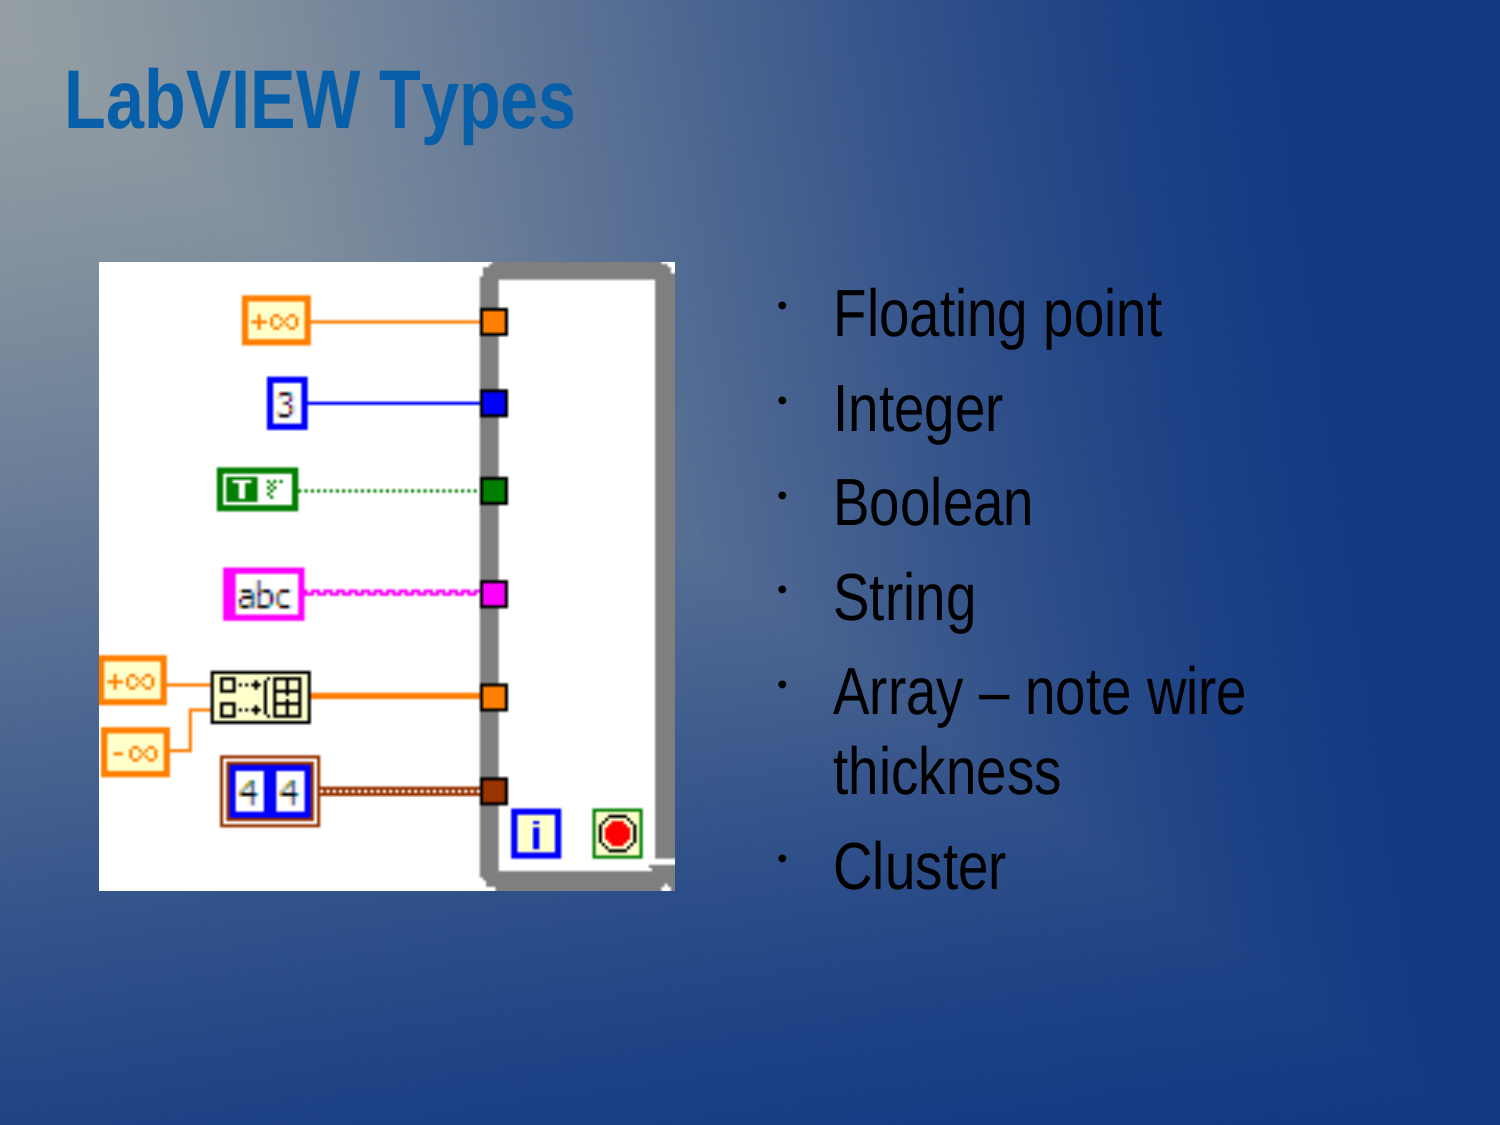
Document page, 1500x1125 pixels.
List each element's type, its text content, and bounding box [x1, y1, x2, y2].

title LabVIEW Types [50, 37, 1438, 225]
list Floating point Integer Boolean String Array – note wire thickness Cluster [762, 262, 1438, 925]
picture [0, 0, 1500, 1125]
